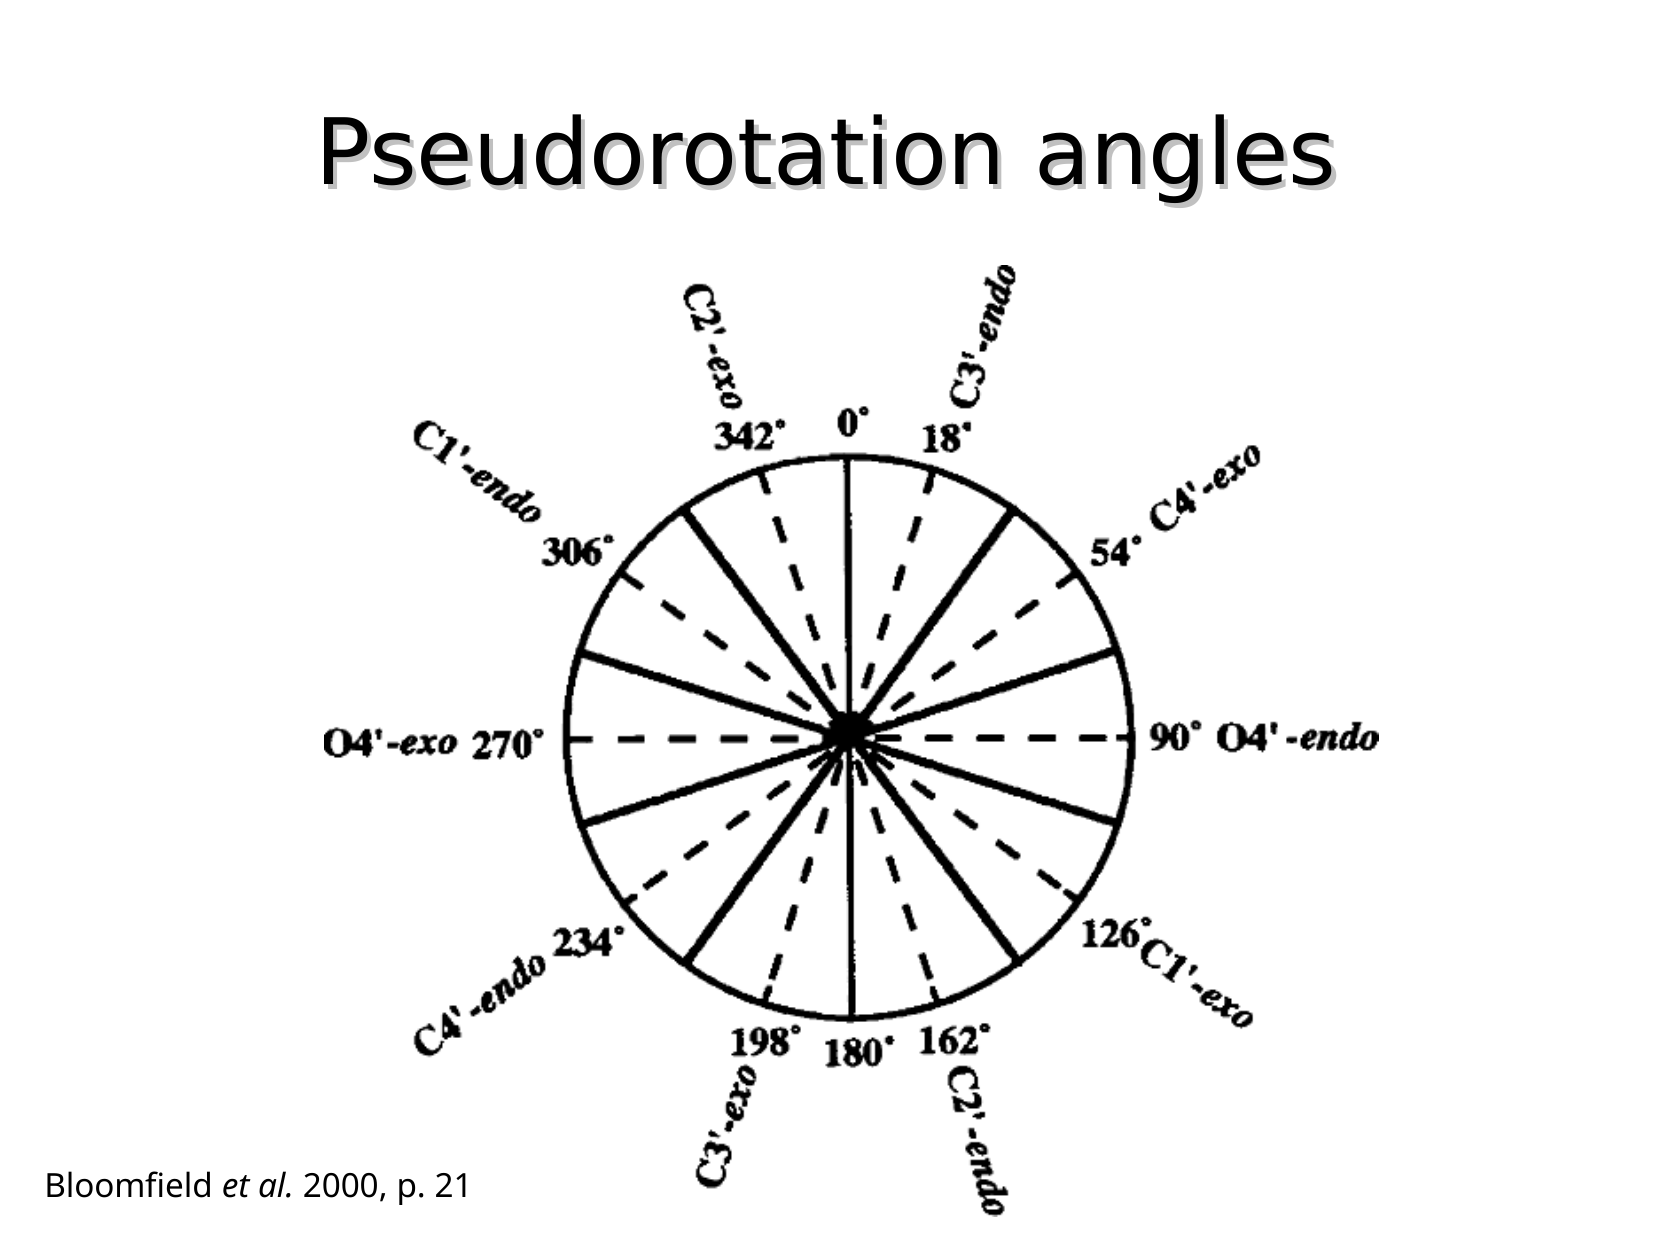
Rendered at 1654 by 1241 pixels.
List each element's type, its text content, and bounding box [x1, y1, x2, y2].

text_box Bloomfield et al. 2000, p. 21 [29, 1154, 516, 1211]
title Pseudorotation angles [82, 56, 1571, 250]
picture [324, 265, 1379, 1217]
